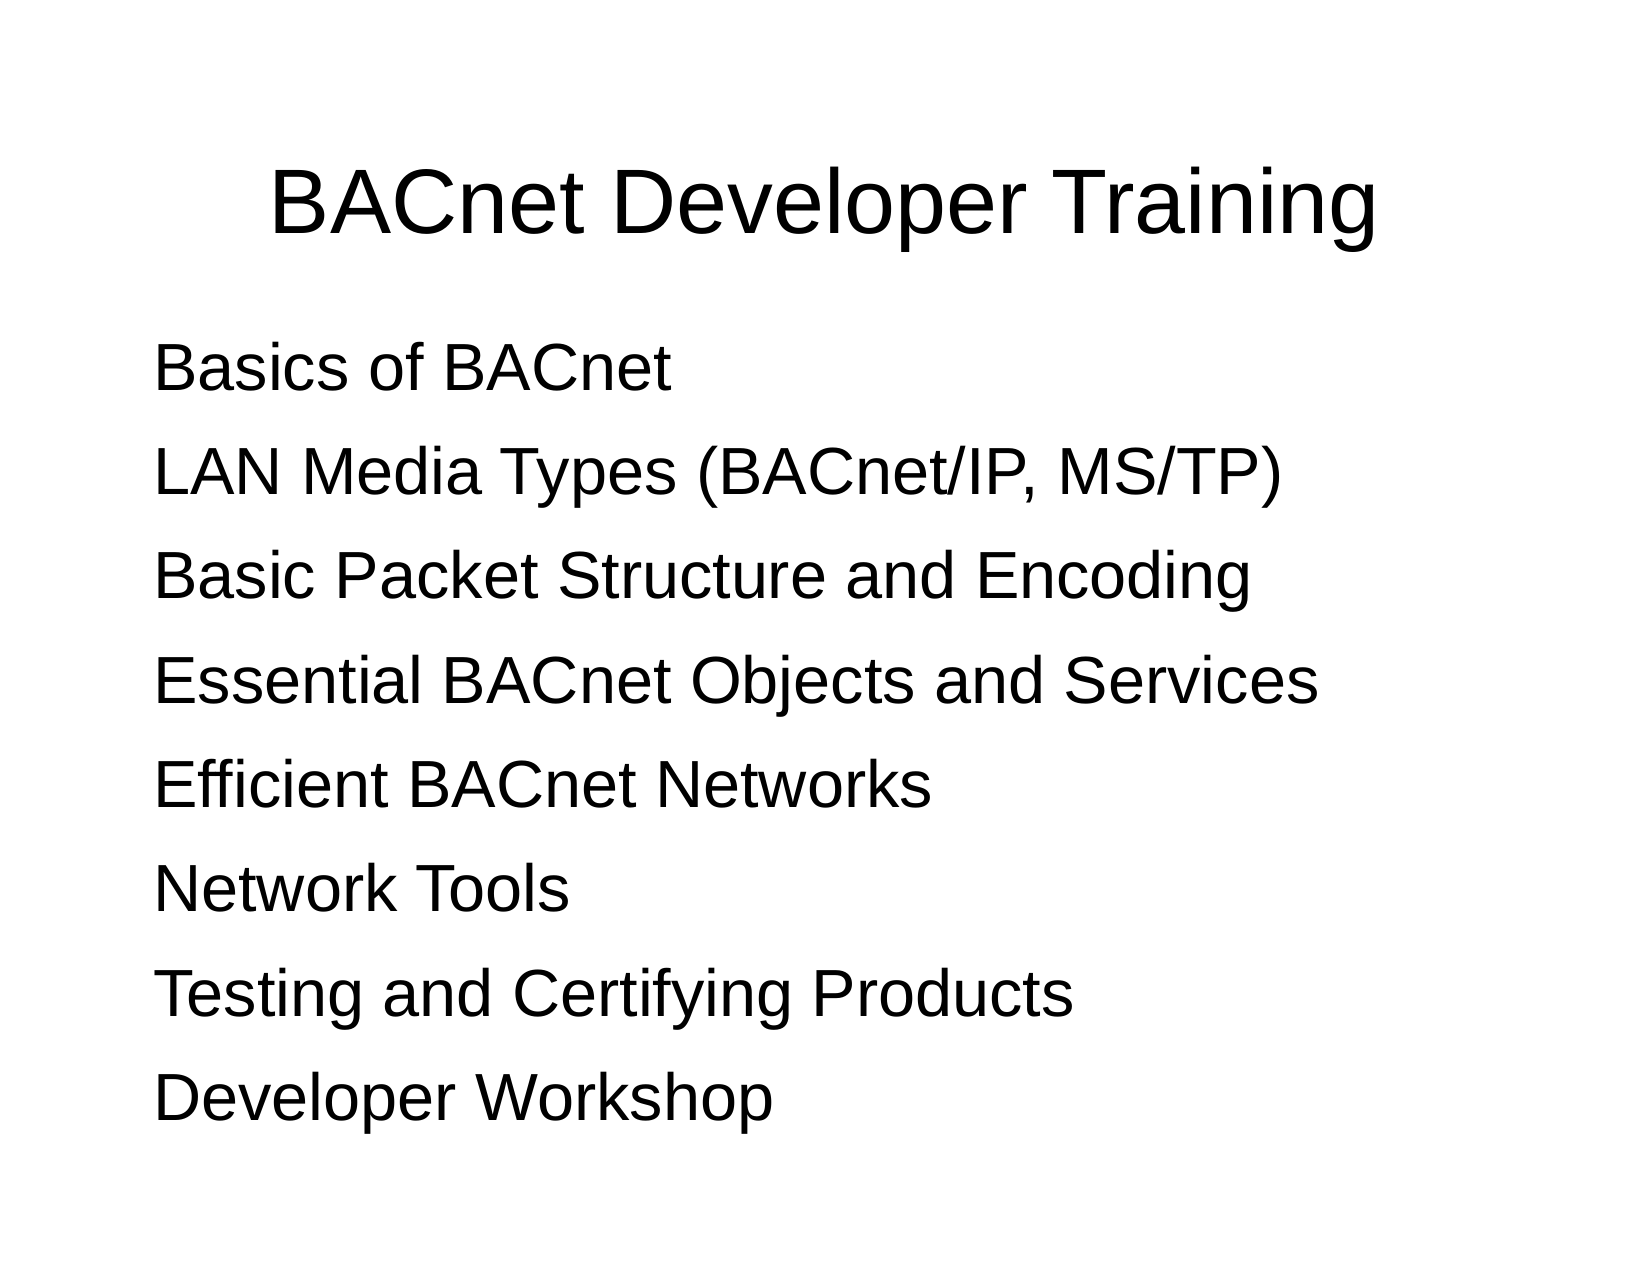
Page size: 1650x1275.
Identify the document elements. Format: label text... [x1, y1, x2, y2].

title BACnet Developer Training [135, 112, 1515, 291]
list Basics of BACnet LAN Media Types (BACnet/IP, MS/TP) Basic Packet Structure and Encoding Essential BACnet Objects and Services Efficient BACnet Networks Network Tools Testing and Certifying Products Developer Workshop [135, 329, 1515, 1135]
